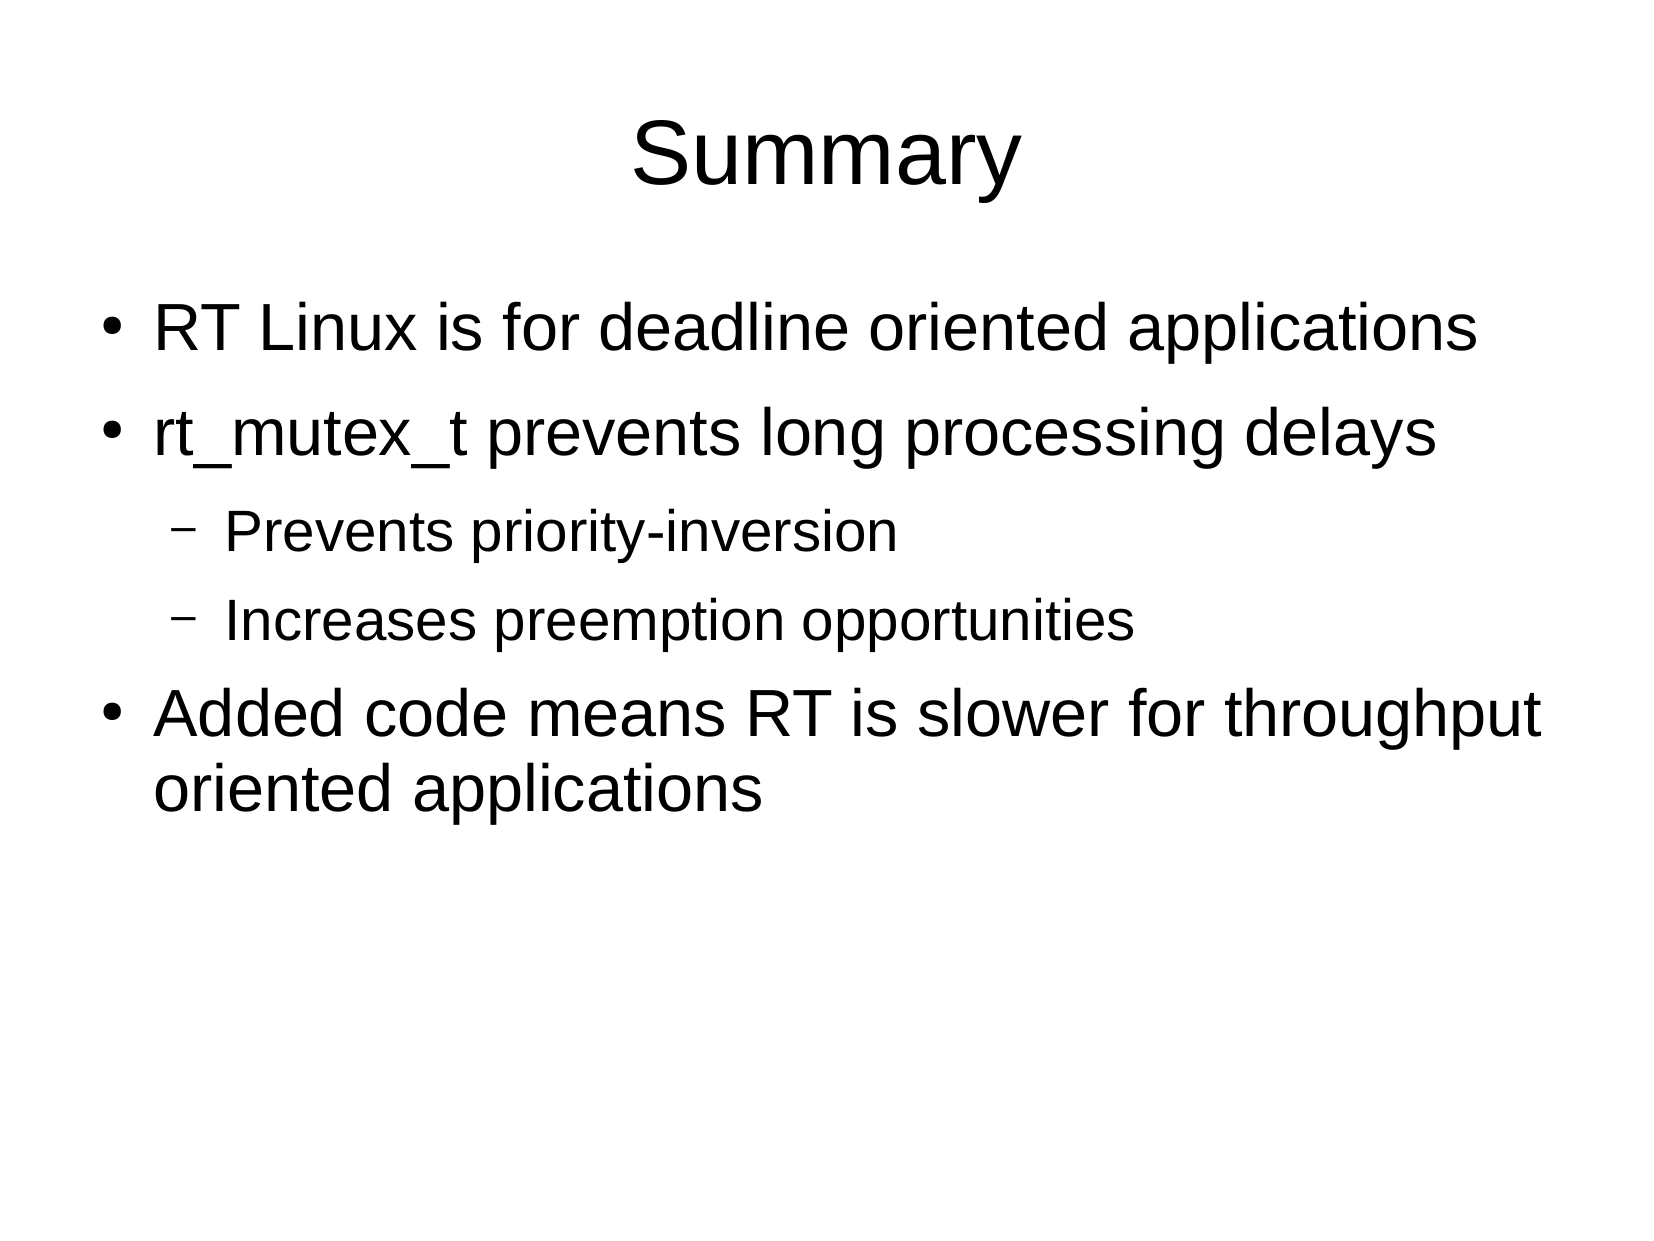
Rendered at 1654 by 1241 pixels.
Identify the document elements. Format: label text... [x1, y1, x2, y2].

title Summary [82, 49, 1571, 257]
list RT Linux is for deadline oriented applications rt_mutex_t prevents long processing delays Prevents priority-inversion Increases preemption opportunities Added code means RT is slower for throughput oriented applications [82, 290, 1571, 1010]
